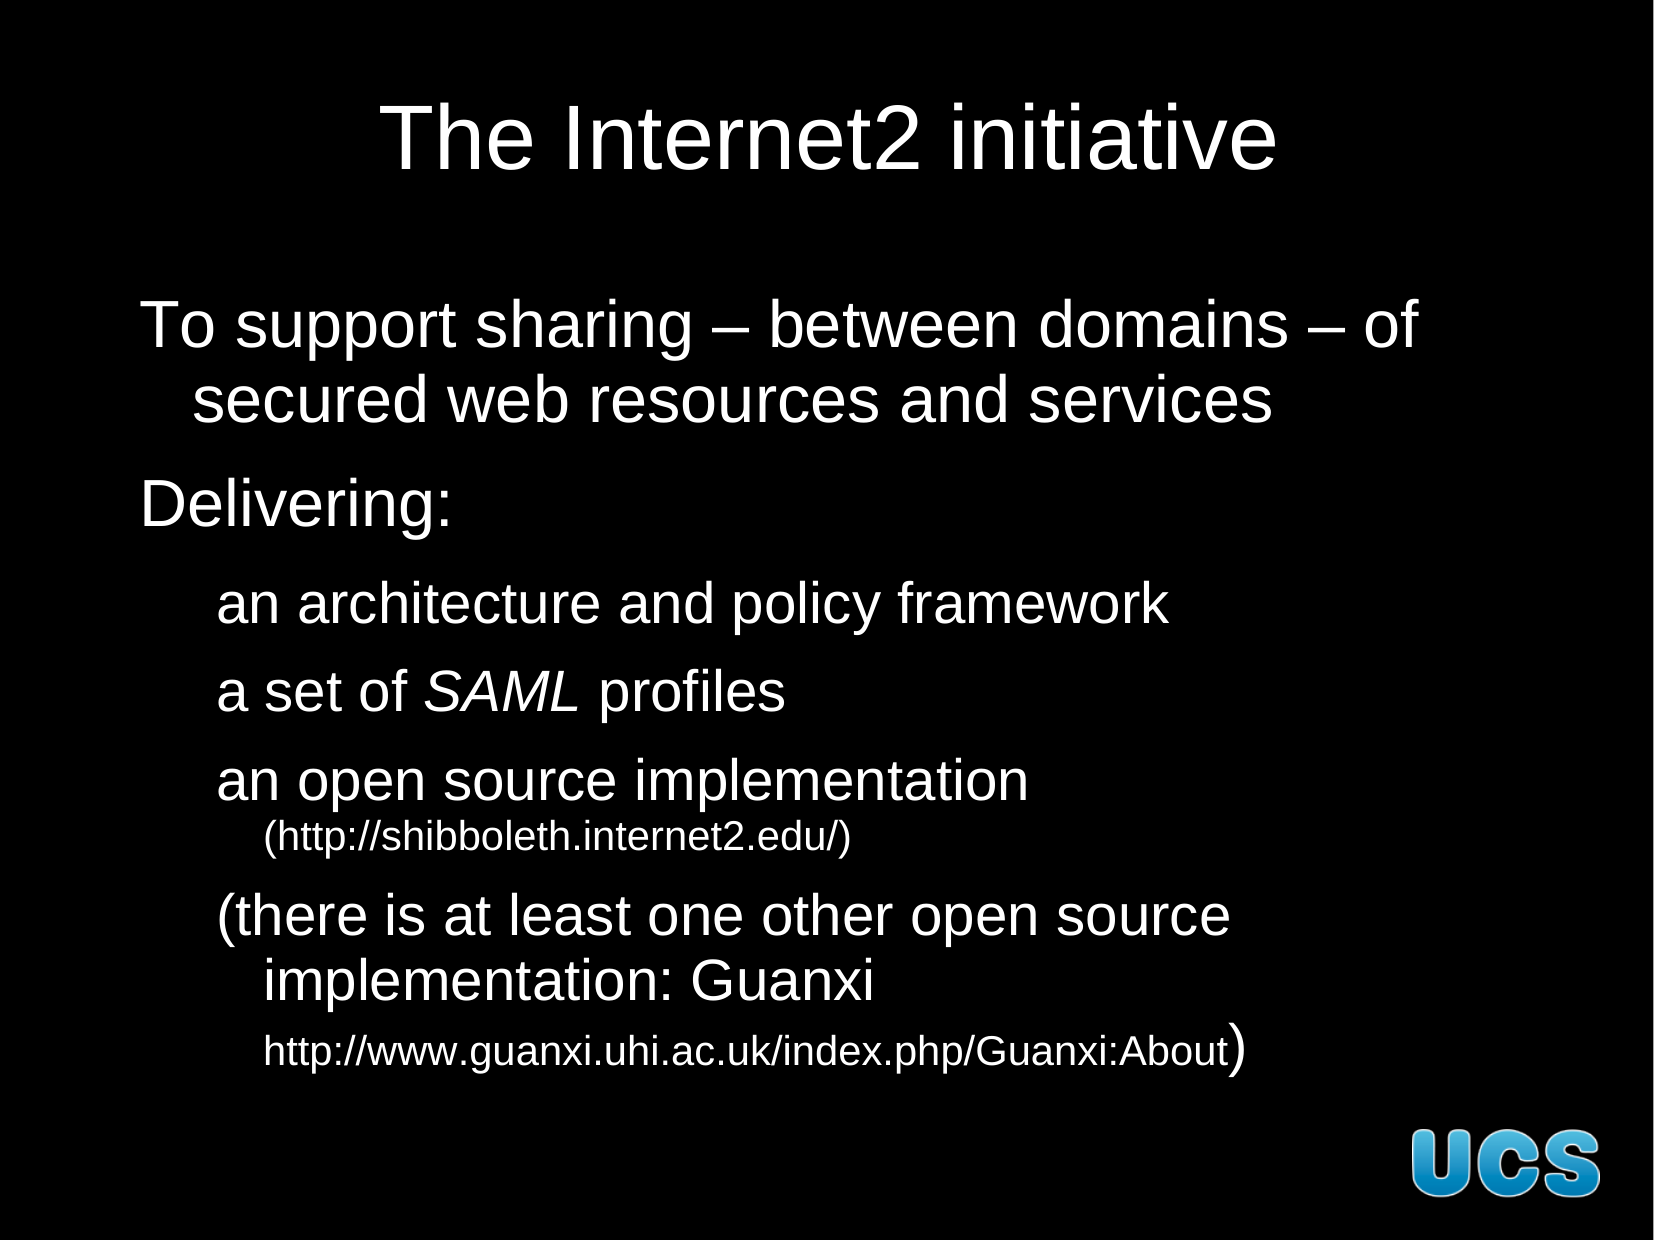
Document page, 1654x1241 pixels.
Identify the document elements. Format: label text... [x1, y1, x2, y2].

picture [1412, 1129, 1600, 1199]
list To support sharing – between domains – of secured web resources and services Delivering: an architecture and policy framework a set of SAML profiles an open source implementation (http://shibboleth.internet2.edu/) (there is at least one other open source implementation: Guanxi http://www.guanxi.uhi.ac.uk/index.php/Guanxi:About) [121, 287, 1534, 1191]
title The Internet2 initiative [123, 34, 1536, 242]
